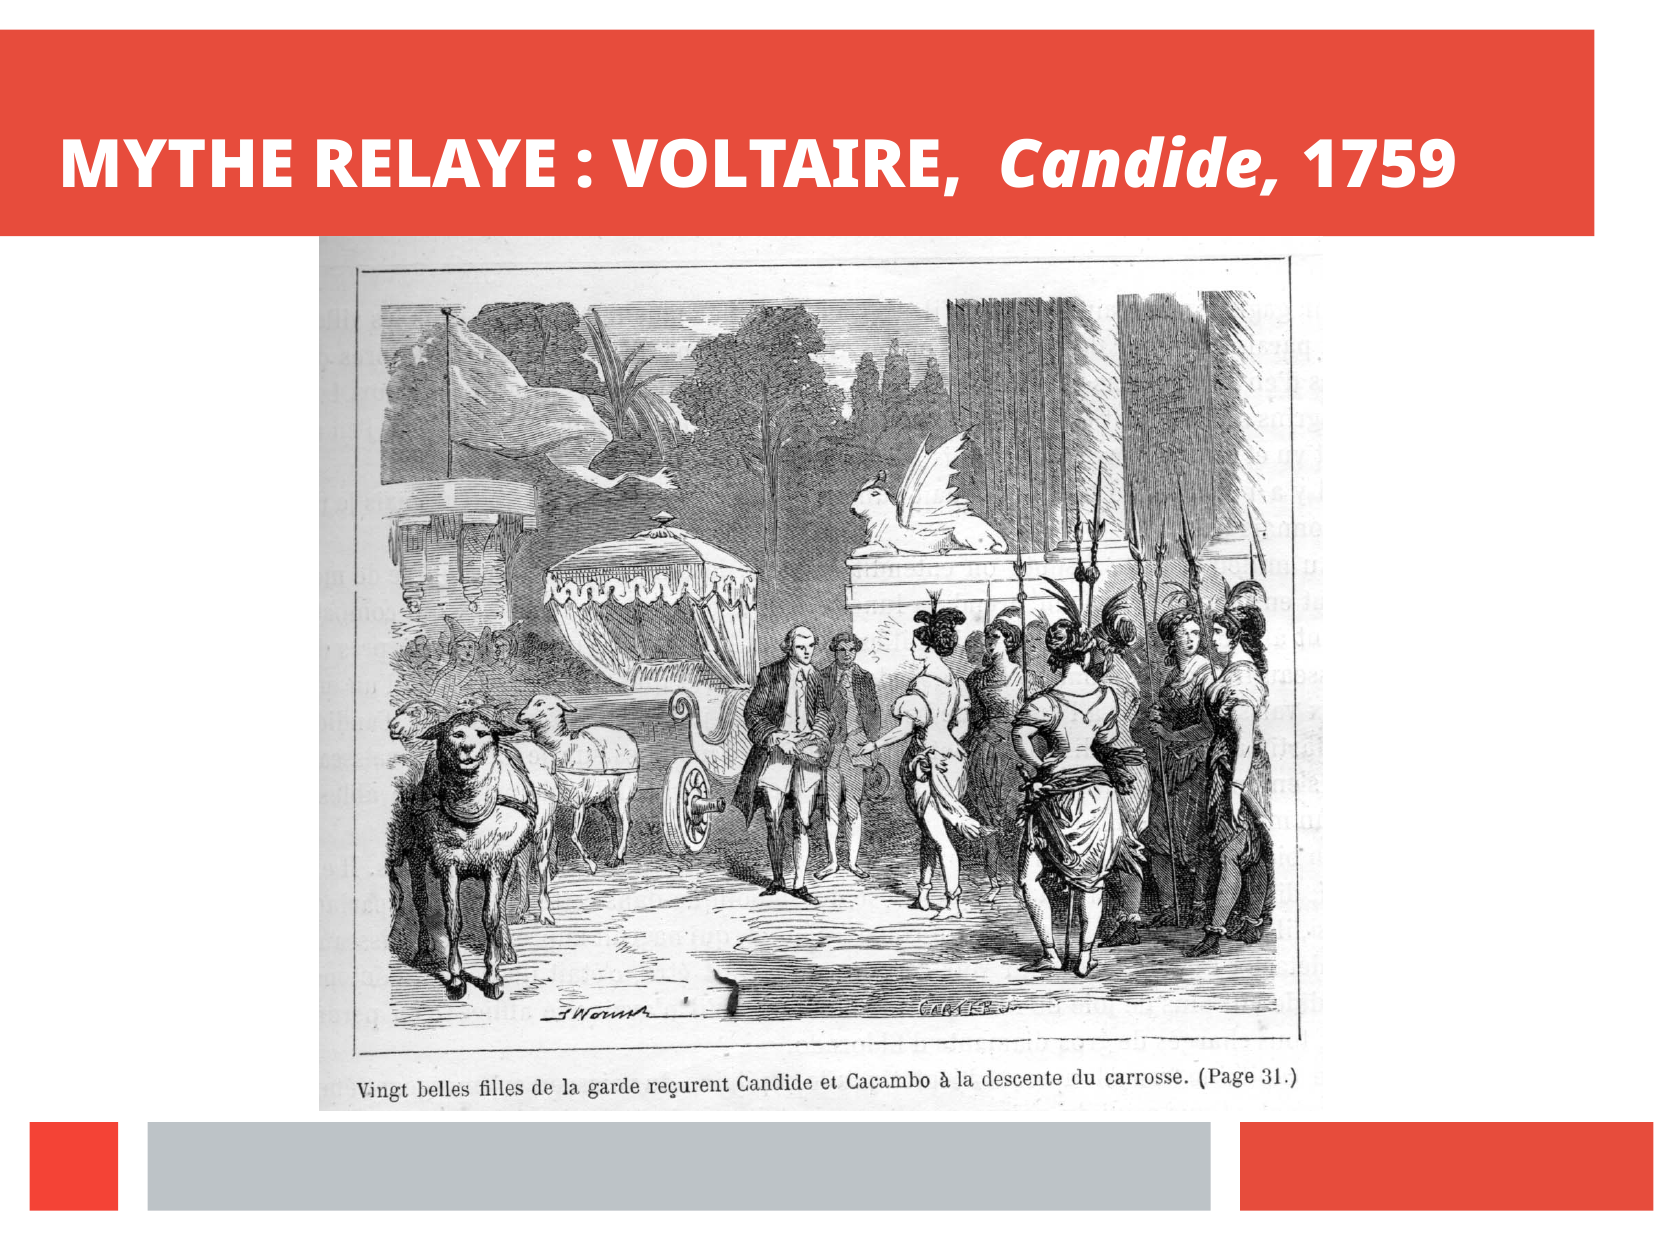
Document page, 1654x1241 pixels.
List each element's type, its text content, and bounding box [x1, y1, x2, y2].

title MYTHE RELAYE : VOLTAIRE, Candide, 1759 [59, 59, 1595, 207]
picture [319, 236, 1323, 1111]
